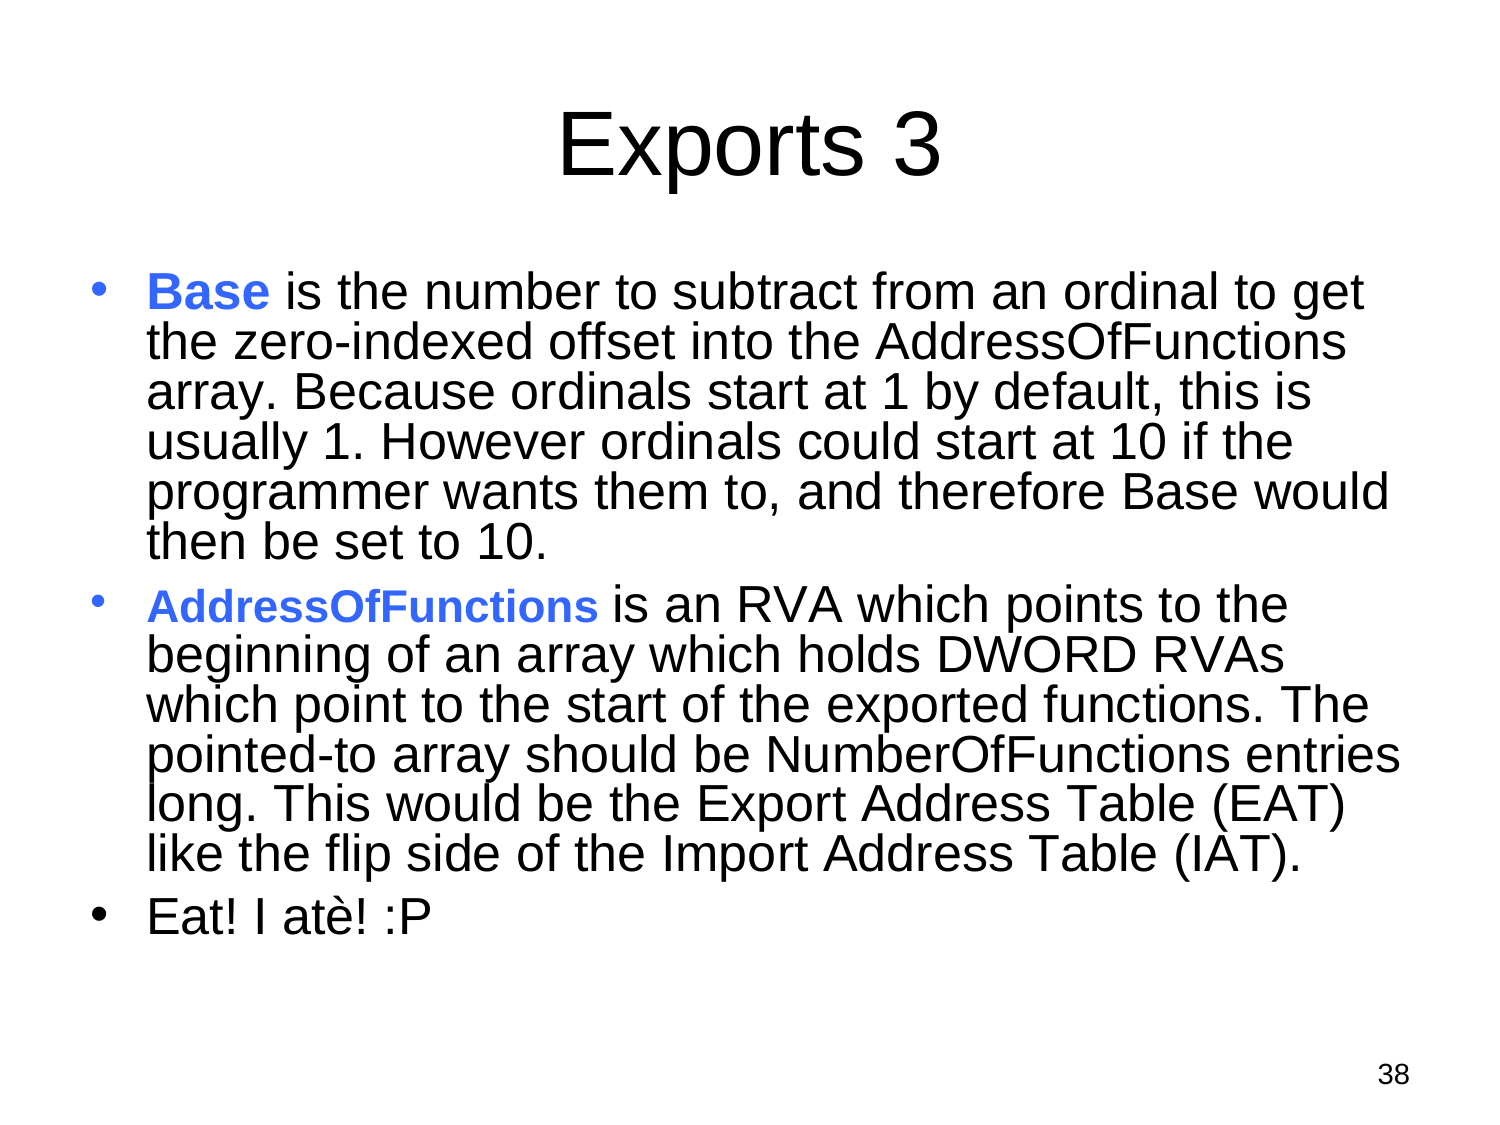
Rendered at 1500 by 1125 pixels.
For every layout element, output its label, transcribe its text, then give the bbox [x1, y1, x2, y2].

list Base is the number to subtract from an ordinal to get the zero-indexed offset into the AddressOfFunctions array. Because ordinals start at 1 by default, this is usually 1. However ordinals could start at 10 if the programmer wants them to, and therefore Base would then be set to 10. AddressOfFunctions is an RVA which points to the beginning of an array which holds DWORD RVAs which point to the start of the exported functions. The pointed-to array should be NumberOfFunctions entries long. This would be the Export Address Table (EAT) like the flip side of the Import Address Table (IAT). Eat! I atè! :P [75, 262, 1426, 1006]
title Exports 3 [75, 45, 1426, 233]
text_box <number> [1074, 1042, 1426, 1103]
